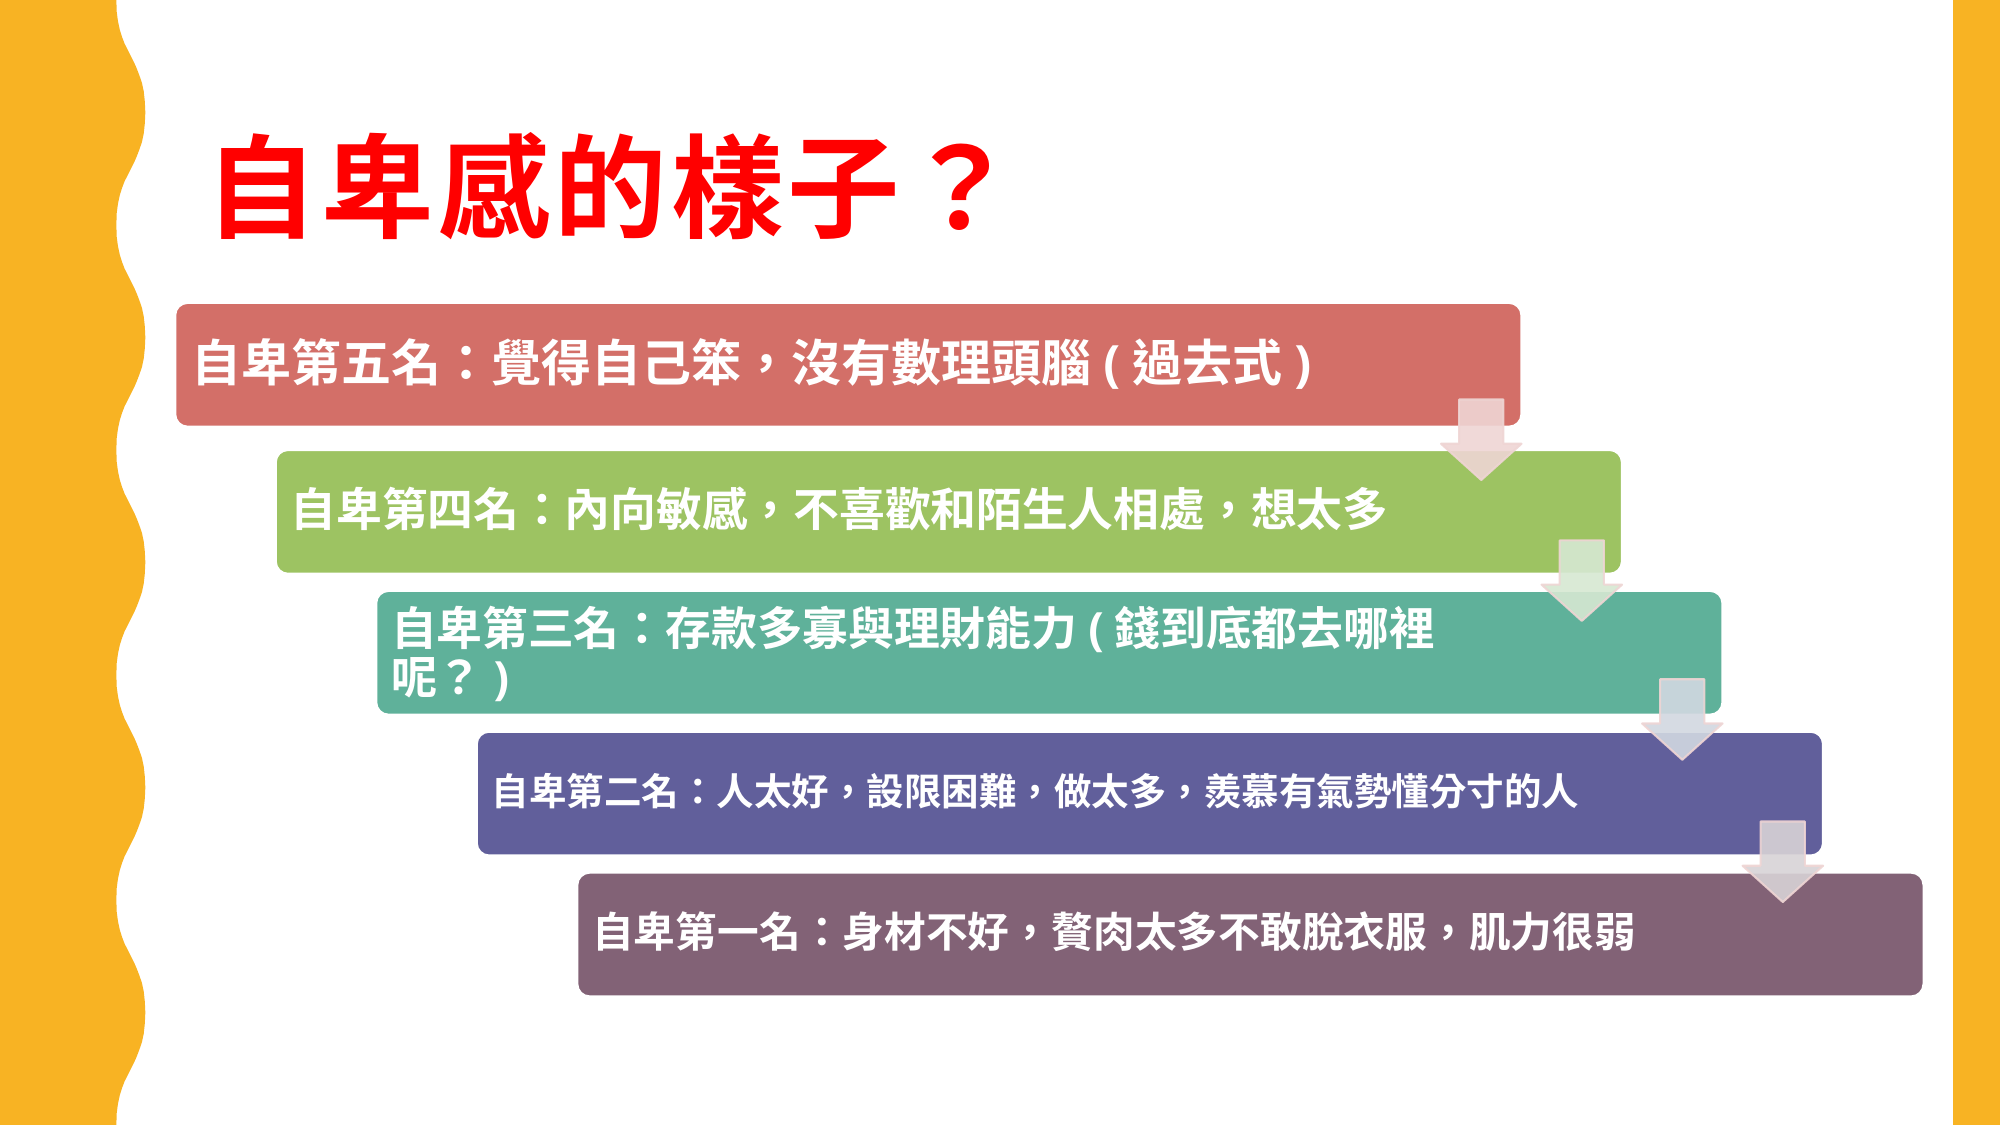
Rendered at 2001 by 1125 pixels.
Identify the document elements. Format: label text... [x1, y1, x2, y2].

text_box 自卑第五名：覺得自己笨，沒有數理頭腦(過去式) [175, 302, 1522, 427]
text_box 自卑第三名：存款多寡與理財能力(錢到底都去哪裡呢？) [376, 590, 1723, 715]
text_box [0, 0, 2000, 1125]
title 自卑感的樣子？ [190, 103, 1860, 283]
text_box 自卑第一名：身材不好，贅肉太多不敢脫衣服，肌力很弱 [577, 872, 1924, 997]
text_box 自卑第四名：內向敏感，不喜歡和陌生人相處，想太多 [275, 450, 1622, 574]
text_box 自卑第二名：人太好，設限困難，做太多，羨慕有氣勢懂分寸的人 [476, 731, 1824, 856]
